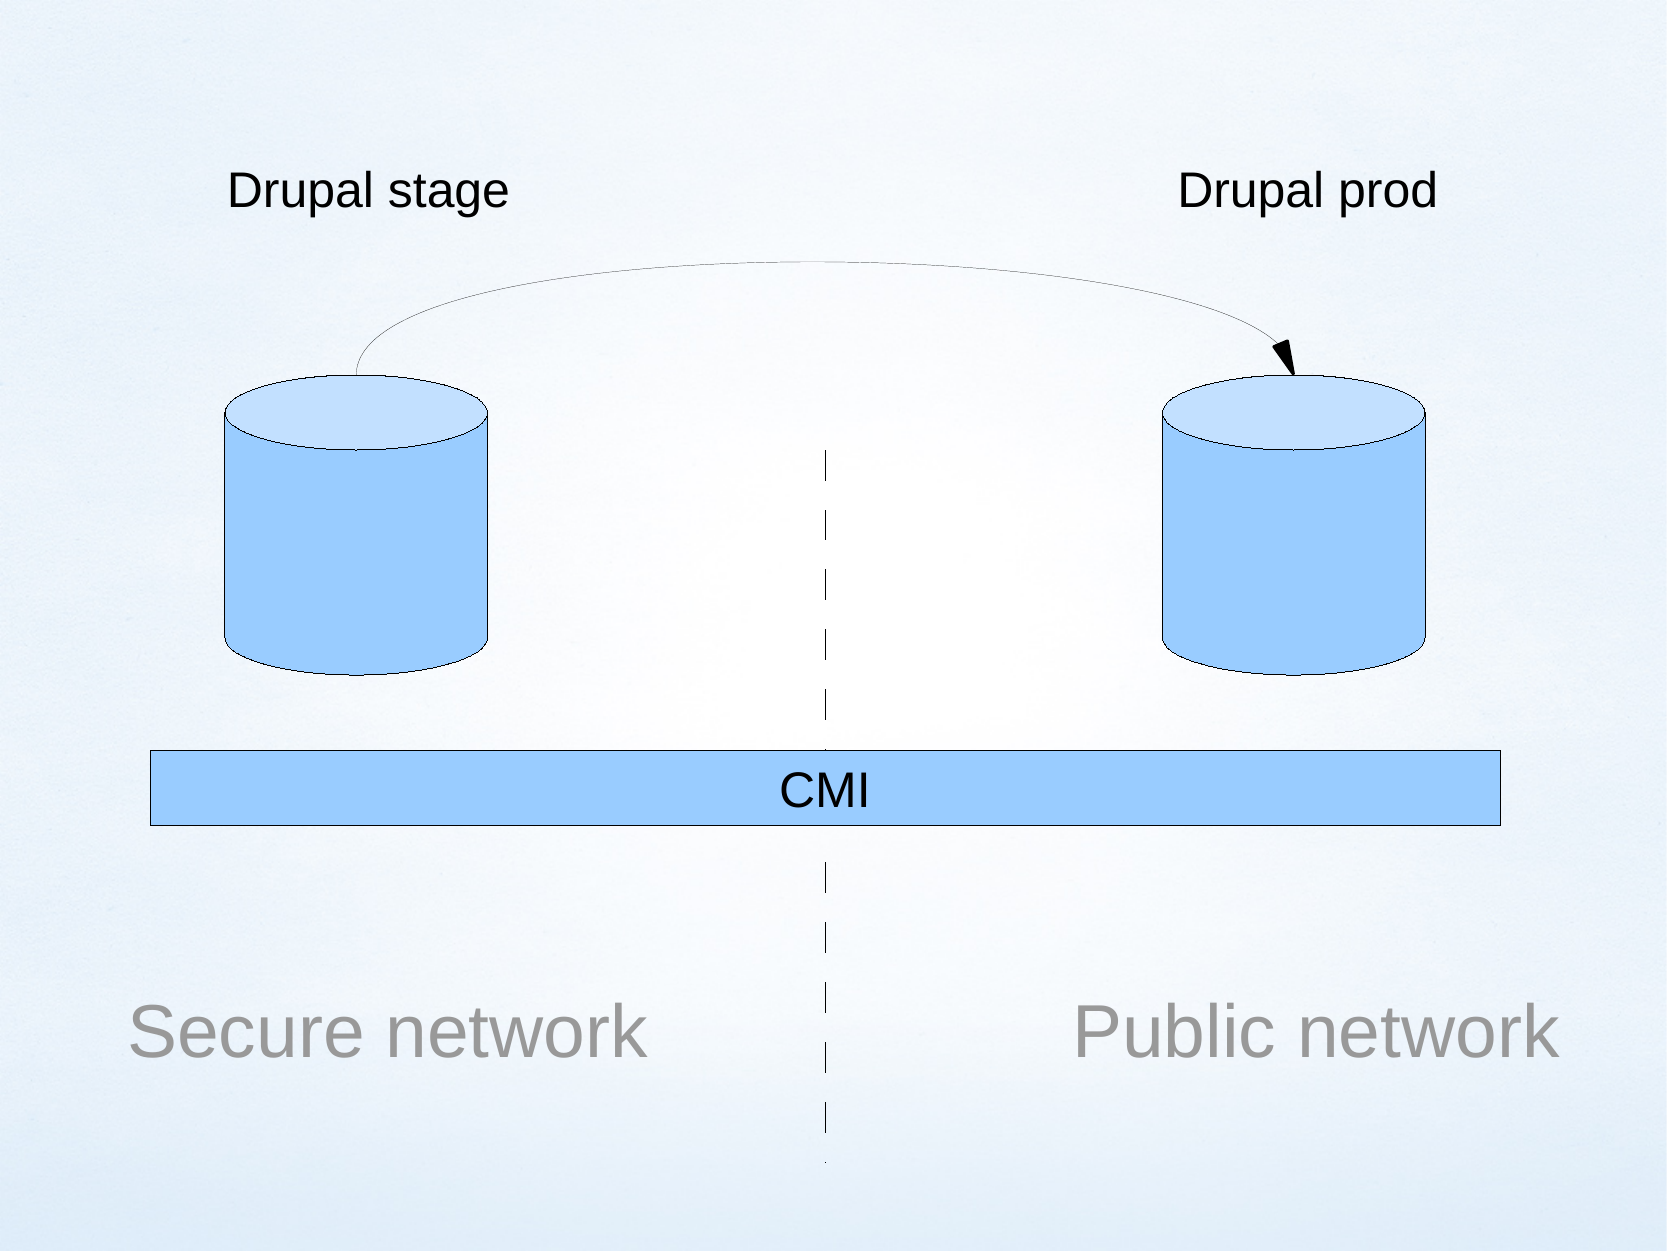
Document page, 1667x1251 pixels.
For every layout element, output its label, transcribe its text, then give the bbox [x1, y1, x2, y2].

text_box Drupal stage [212, 150, 526, 225]
text_box [1162, 413, 1426, 676]
text_box Secure network [112, 975, 664, 1080]
text_box CMI [150, 750, 1501, 826]
text_box Drupal prod [1162, 150, 1454, 226]
text_box Public network [1057, 975, 1576, 1080]
text_box [224, 413, 488, 676]
picture [0, 0, 1667, 1251]
